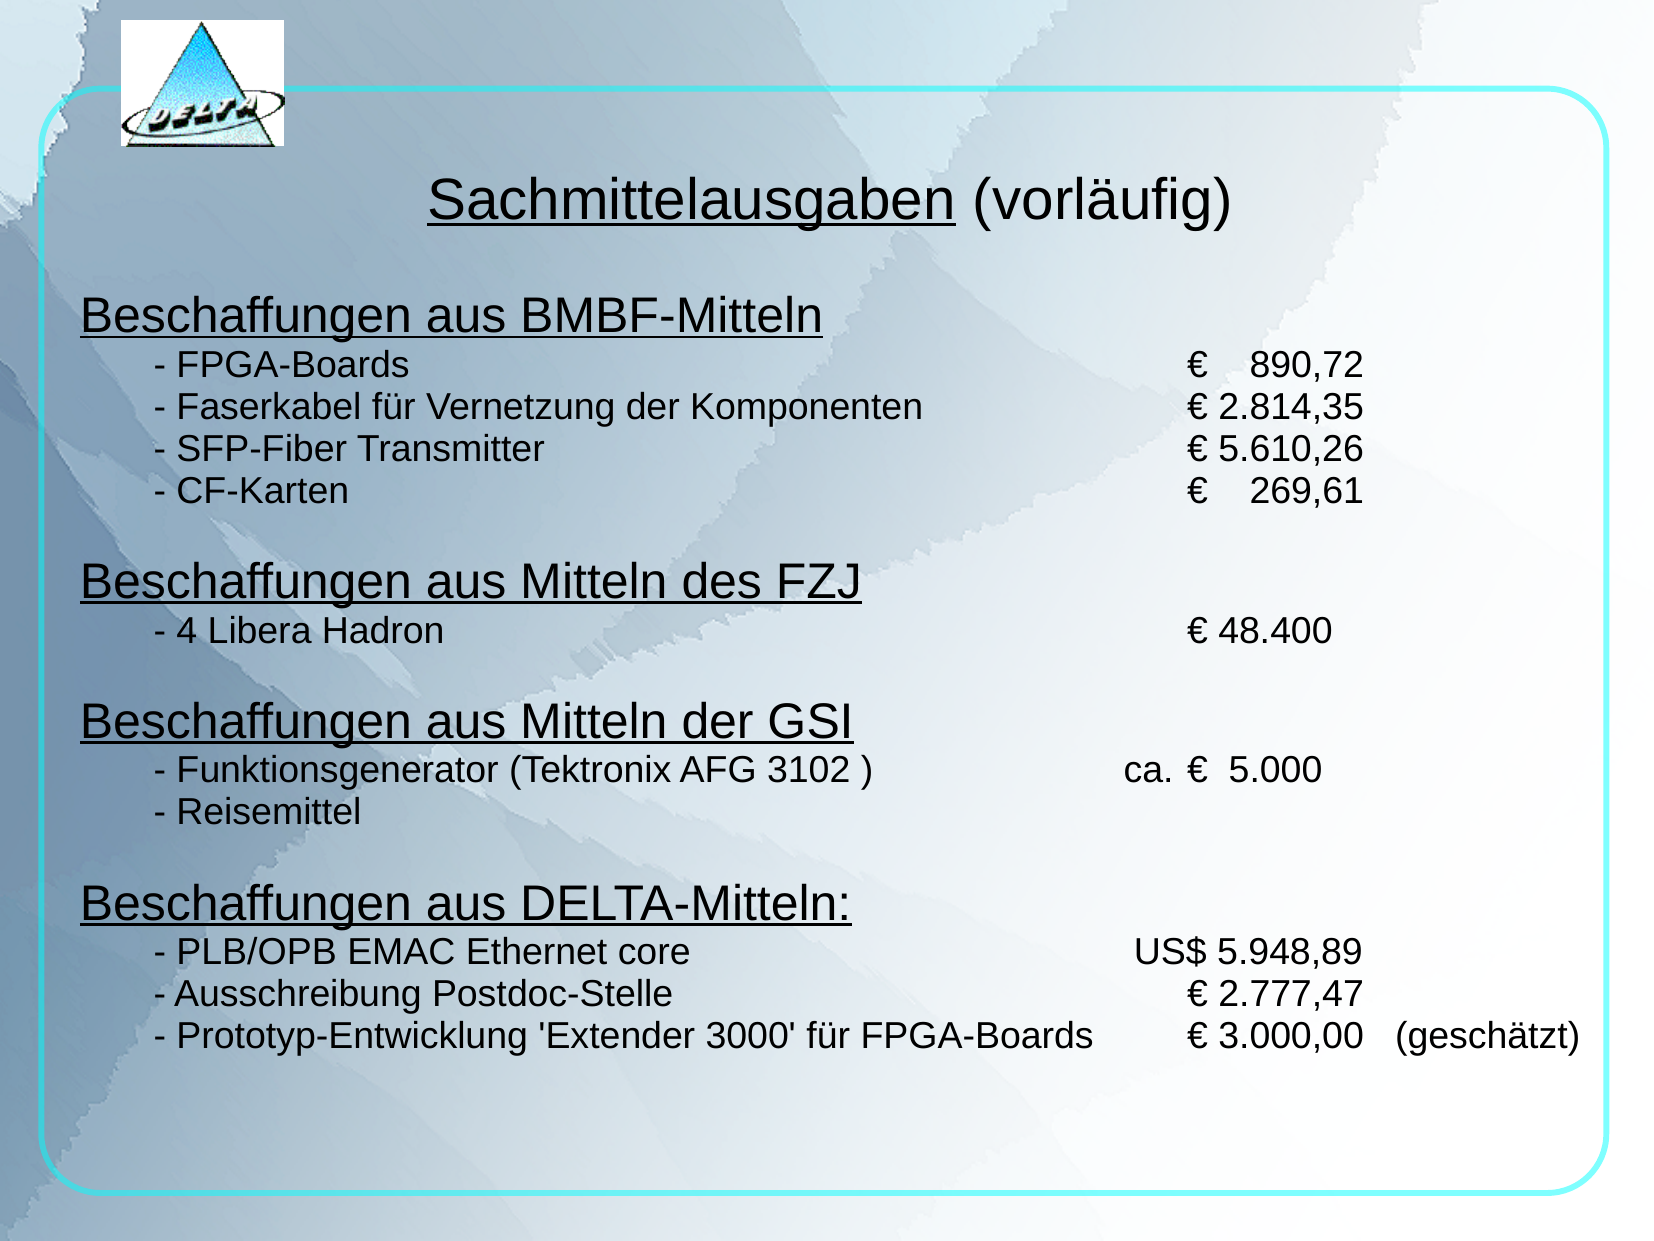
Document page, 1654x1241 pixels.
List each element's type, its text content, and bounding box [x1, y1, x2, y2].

picture [0, 0, 1654, 1241]
text_box Sachmittelausgaben (vorläufig) Beschaffungen aus BMBF-Mitteln - FPGA-Boards € 890,72 - Faserkabel für Vernetzung der Komponenten € 2.814,35 - SFP-Fiber Transmitter € 5.610,26 - CF-Karten € 269,61 Beschaffungen aus Mitteln des FZJ - 4 Libera Hadron € 48.400 Beschaffungen aus Mitteln der GSI - Funktionsgenerator (Tektronix AFG 3102 ) ca. € 5.000 - Reisemittel Beschaffungen aus DELTA-Mitteln: - PLB/OPB EMAC Ethernet core US$ 5.948,89 - Ausschreibung Postdoc-Stelle € 2.777,47 - Prototyp-Entwicklung 'Extender 3000' für FPGA-Boards € 3.000,00 (geschätzt) [64, 159, 1607, 1162]
